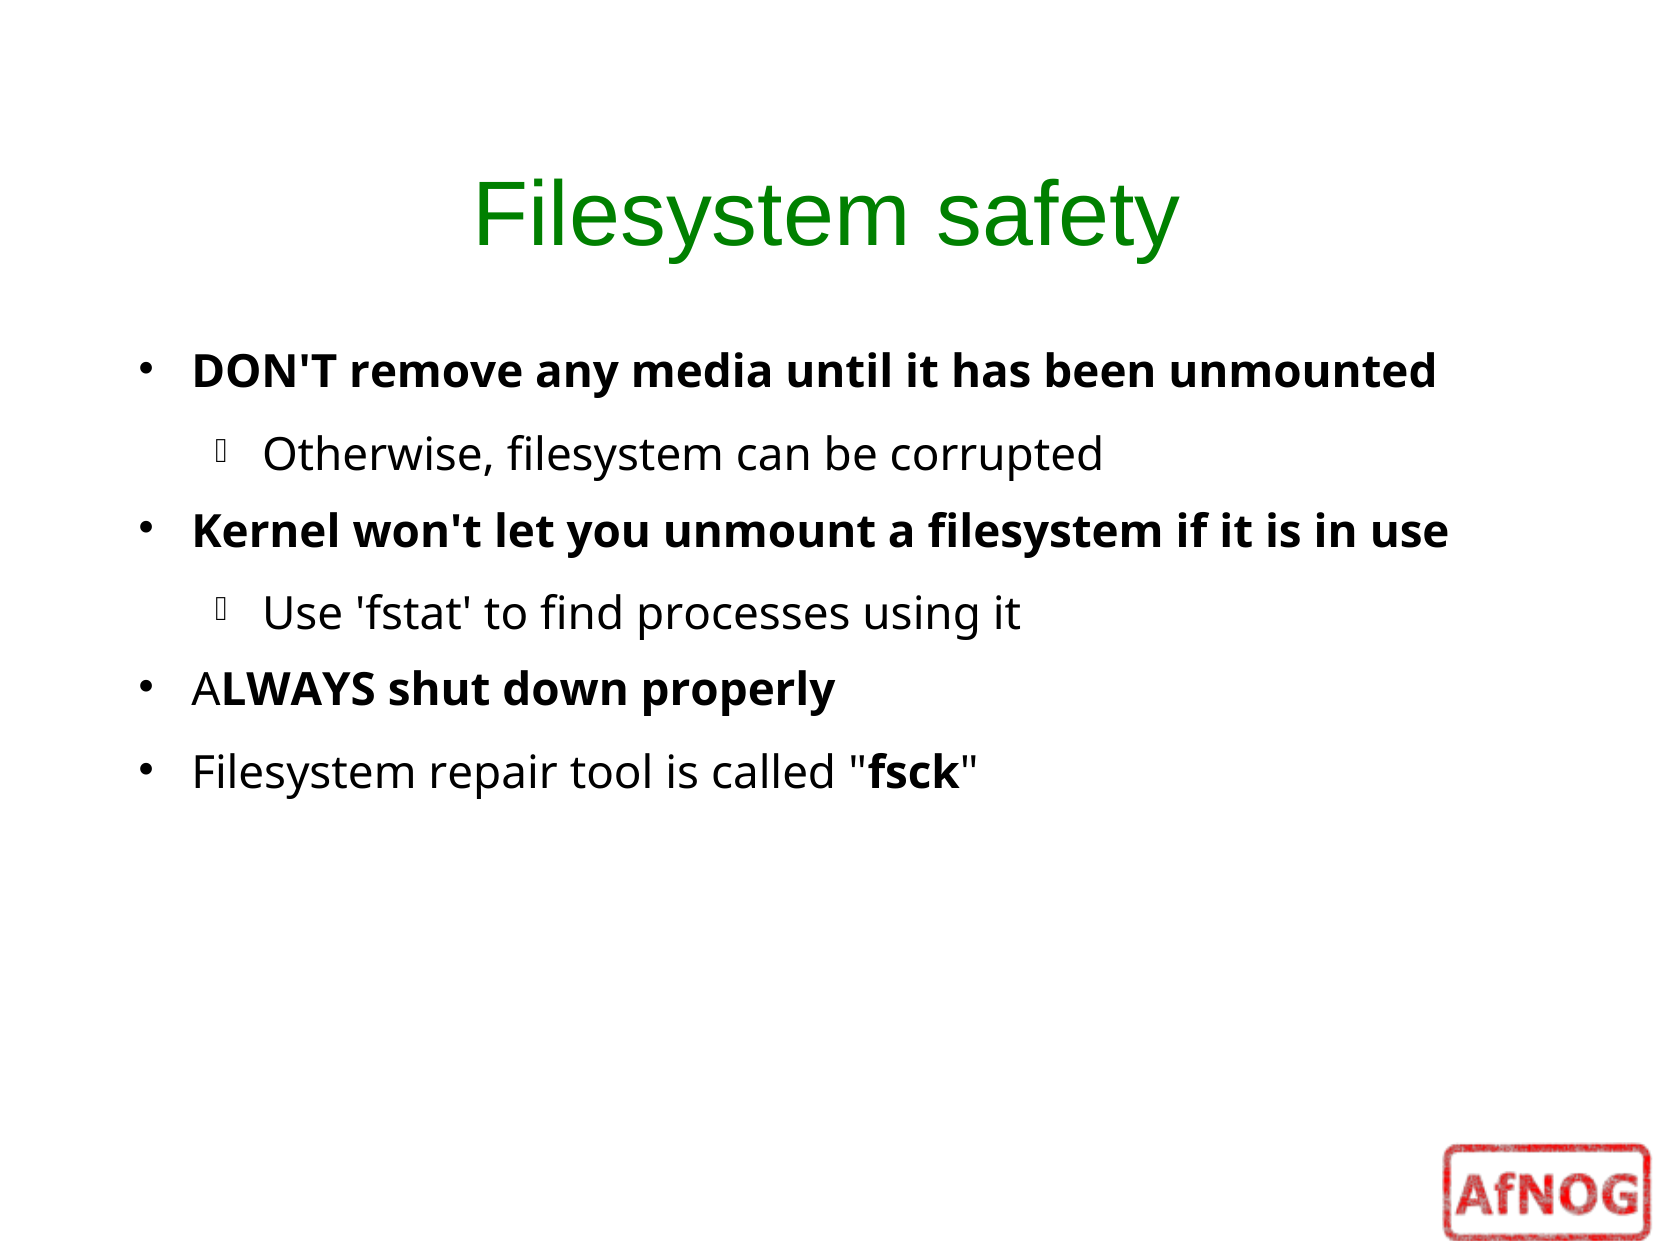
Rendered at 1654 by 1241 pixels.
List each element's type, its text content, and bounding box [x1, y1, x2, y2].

picture [1534, 1141, 1654, 1241]
title Filesystem safety [121, 67, 1534, 344]
list DON'T remove any media until it has been unmounted Otherwise, filesystem can be corrupted Kernel won't let you unmount a filesystem if it is in use Use 'fstat' to find processes using it ALWAYS shut down properly Filesystem repair tool is called "fsck" [121, 344, 1534, 1241]
